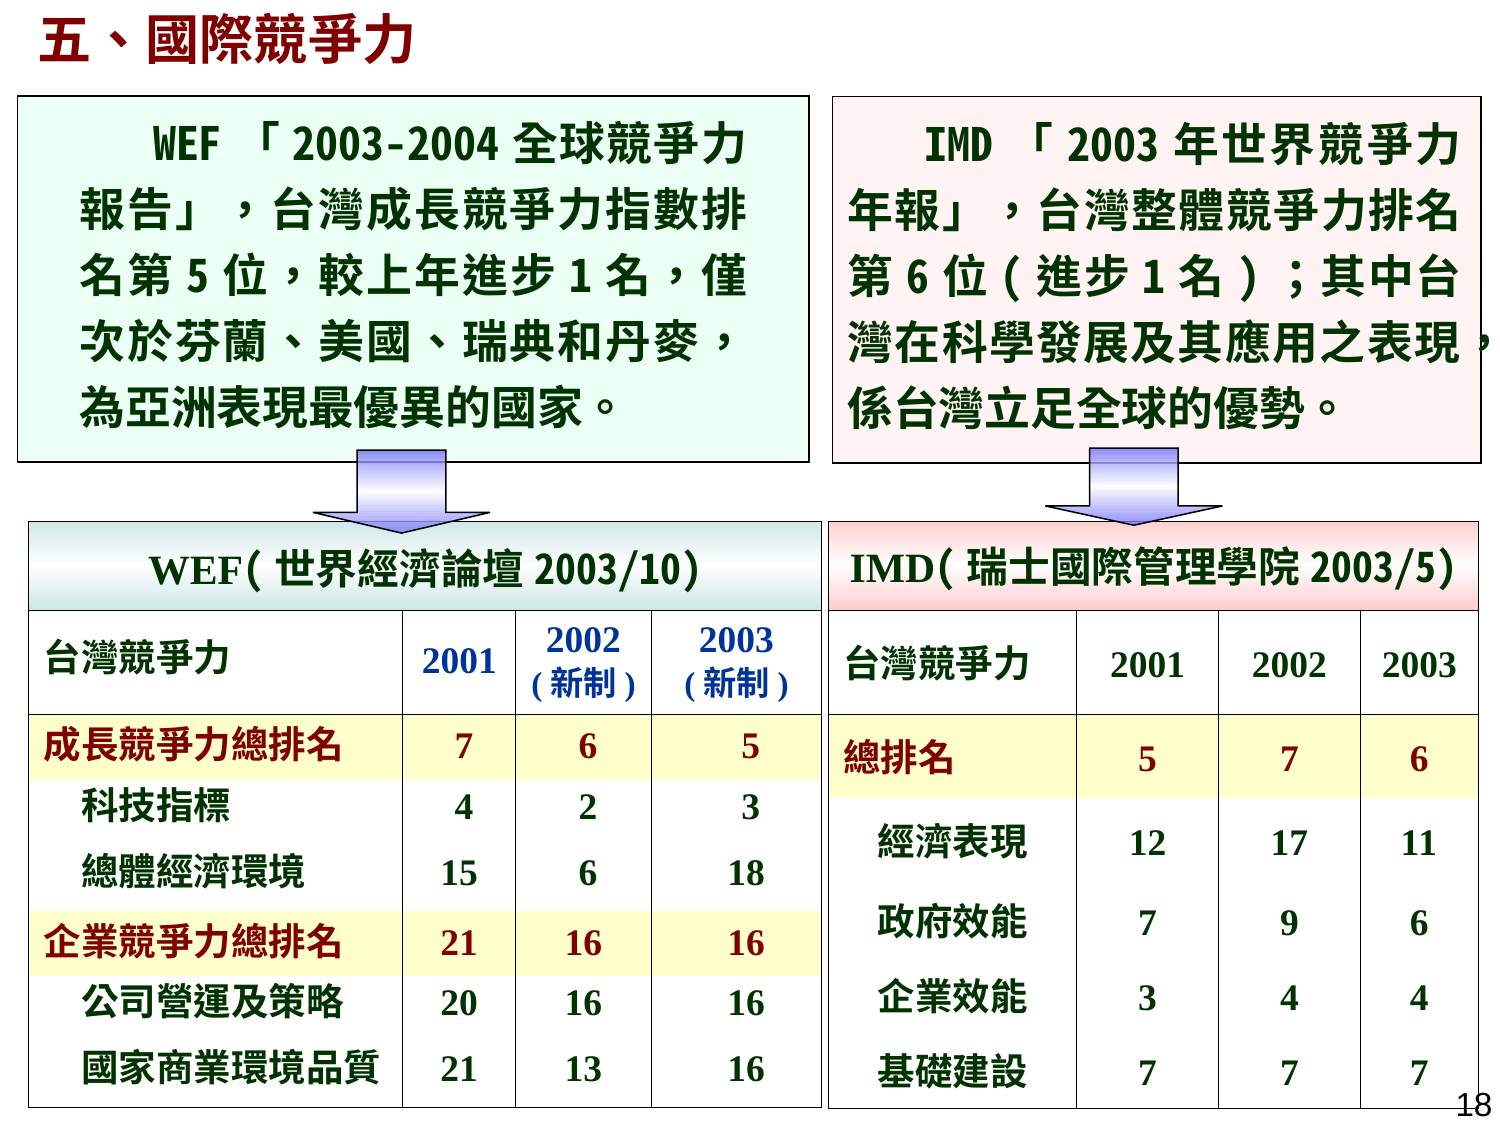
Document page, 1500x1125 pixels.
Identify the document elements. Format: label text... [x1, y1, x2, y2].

table_cell 經濟表現 [829, 798, 1076, 883]
table_cell 7 [1077, 1033, 1218, 1108]
table_cell 基礎建設 [829, 1033, 1076, 1108]
table_cell 2 [516, 780, 651, 846]
table_cell 6 [1361, 883, 1478, 958]
text_box [832, 96, 1482, 526]
table_cell 6 [516, 715, 651, 780]
table_cell 2001 [403, 611, 515, 714]
table_cell 企業競爭力總排名 [29, 911, 402, 976]
table_cell 4 [403, 780, 515, 846]
table_cell 16 [516, 911, 651, 976]
text_box IMD「2003年世界競爭力年報」，台灣整體競爭力排名第6位(進步1名)；其中台灣在科學發展及其應用之表現，係台灣立足全球的優勢。 [832, 97, 1477, 443]
table_cell 21 [403, 911, 515, 976]
table_cell 4 [1361, 958, 1478, 1033]
table_cell 6 [516, 846, 651, 911]
table_cell 7 [1077, 883, 1218, 958]
table_cell 13 [516, 1042, 651, 1107]
table_cell 7 [1219, 715, 1360, 798]
table_cell 3 [652, 780, 821, 846]
table_cell 21 [403, 1042, 515, 1107]
table_cell 總排名 [829, 715, 1076, 798]
table_cell 16 [652, 976, 821, 1042]
table_cell 台灣競爭力 [29, 611, 402, 714]
table_cell 15 [403, 846, 515, 911]
table_cell 7 [403, 715, 515, 780]
table_cell 2002 (新制) [516, 611, 651, 714]
table_cell 總體經濟環境 [29, 846, 402, 911]
table_cell 7 [1361, 1033, 1478, 1108]
table_cell 16 [652, 1042, 821, 1107]
table_cell 9 [1219, 883, 1360, 958]
text_box [17, 95, 810, 534]
table_cell 國家商業環境品質 [29, 1042, 402, 1107]
table_cell 成長競爭力總排名 [29, 715, 402, 780]
table_cell 2003 (新制) [652, 611, 821, 714]
table_cell 6 [1361, 715, 1478, 798]
table_cell 台灣競爭力 [829, 611, 1076, 714]
table_cell 16 [652, 911, 821, 976]
table_header WEF(世界經濟論壇2003/10) [29, 522, 821, 610]
table_cell 2003 [1361, 611, 1478, 714]
table_cell 政府效能 [829, 883, 1076, 958]
table_cell 2001 [1077, 611, 1218, 714]
table_cell 公司營運及策略 [29, 976, 402, 1042]
table_cell 2002 [1219, 611, 1360, 714]
table_cell 5 [652, 715, 821, 780]
table_cell 5 [1077, 715, 1218, 798]
table_cell 11 [1361, 798, 1478, 883]
table_cell 4 [1219, 958, 1360, 1033]
table_cell 17 [1219, 798, 1360, 883]
table_cell 科技指標 [29, 780, 402, 846]
table_cell 3 [1077, 958, 1218, 1033]
table_cell 16 [516, 976, 651, 1042]
table_cell 企業效能 [829, 958, 1076, 1033]
text_box 五、國際競爭力 [22, 0, 1074, 79]
table_cell 20 [403, 976, 515, 1042]
table_cell 18 [652, 846, 821, 911]
text_box WEF「2003-2004全球競爭力報告」，台灣成長競爭力指數排名第5位，較上年進步1名，僅次於芬蘭、美國、瑞典和丹麥，為亞洲表現最優異的國家。 [64, 95, 762, 442]
table_cell 7 [1219, 1033, 1360, 1108]
table_cell 12 [1077, 798, 1218, 883]
table_header IMD(瑞士國際管理學院2003/5) [829, 522, 1478, 610]
